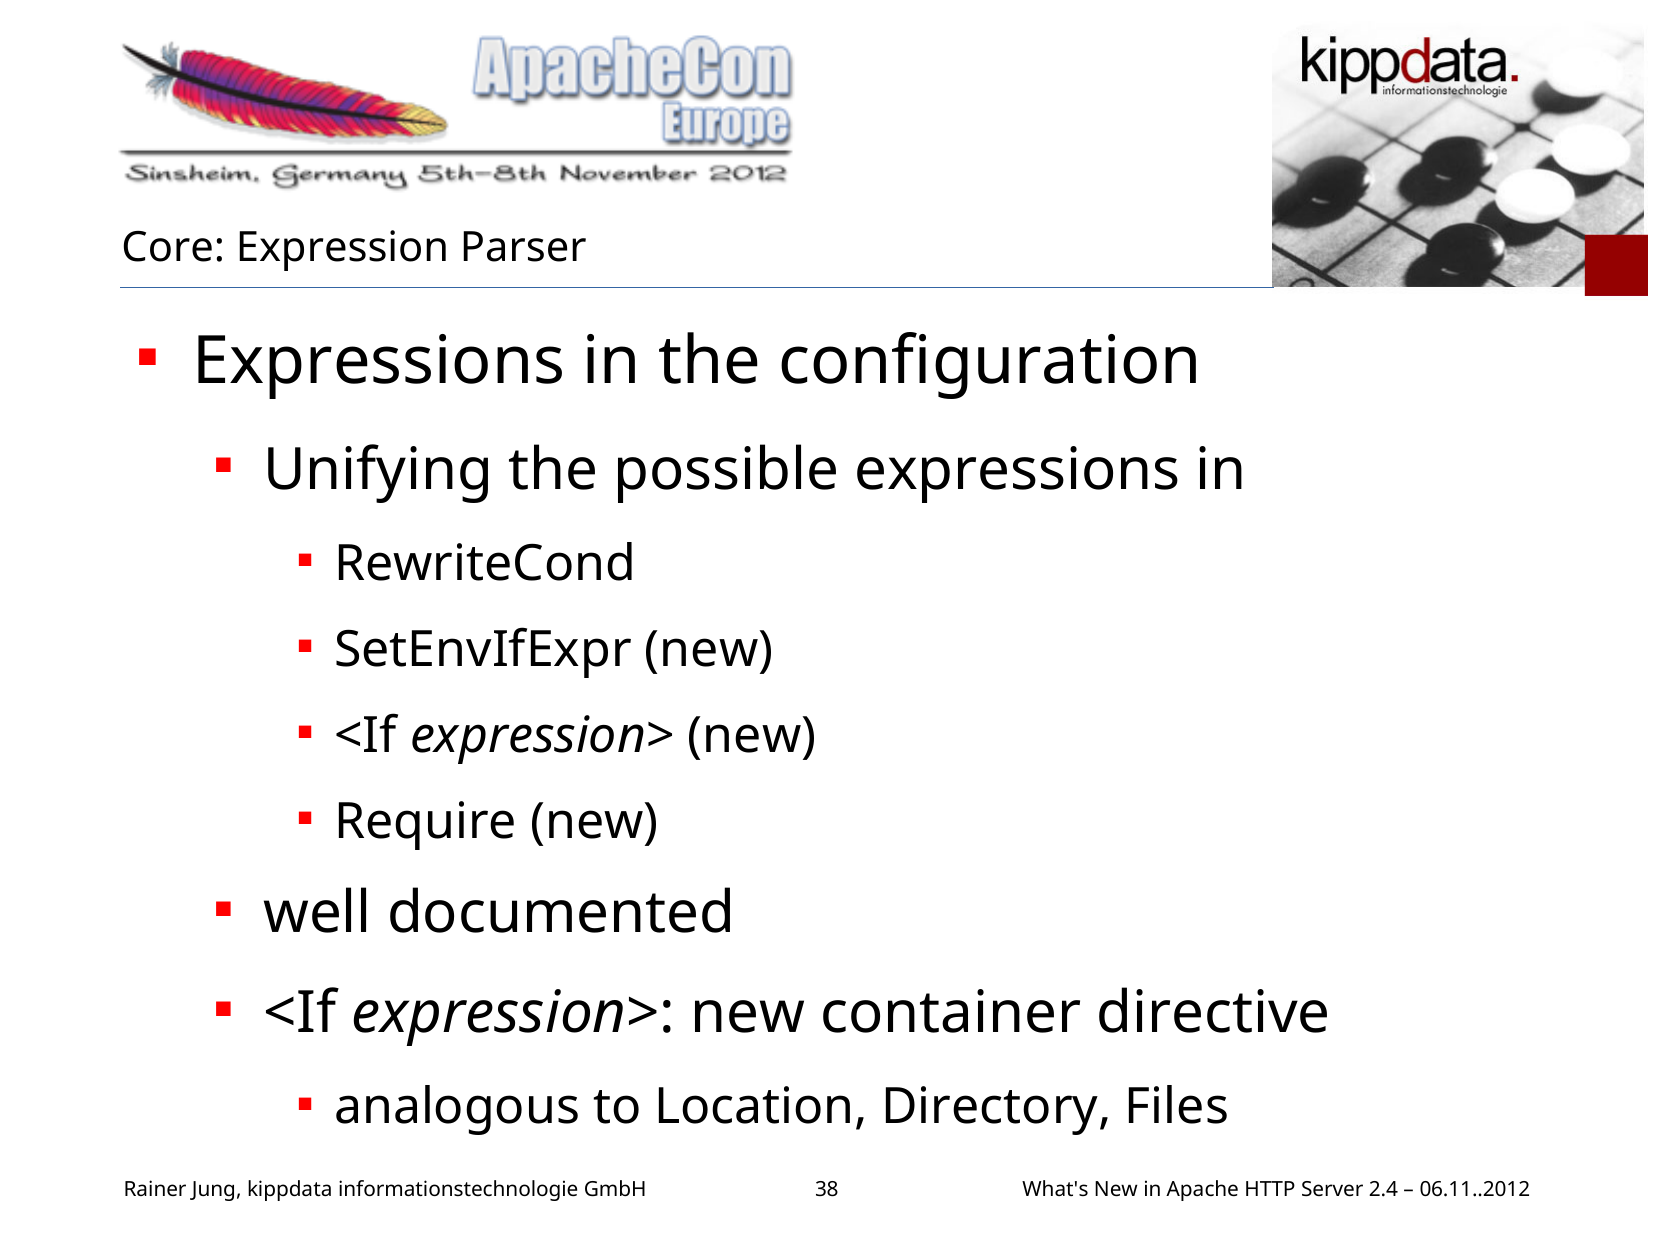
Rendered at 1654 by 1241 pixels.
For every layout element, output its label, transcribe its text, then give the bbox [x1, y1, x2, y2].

picture [1272, 5, 1648, 302]
picture [113, 32, 797, 195]
title Core: Expression Parser [121, 204, 1242, 286]
list Expressions in the configuration Unifying the possible expressions in RewriteCond SetEnvIfExpr (new) <If expression> (new) Require (new) well documented <If expression>: new container directive analogous to Location, Directory, Files [121, 312, 1534, 1150]
